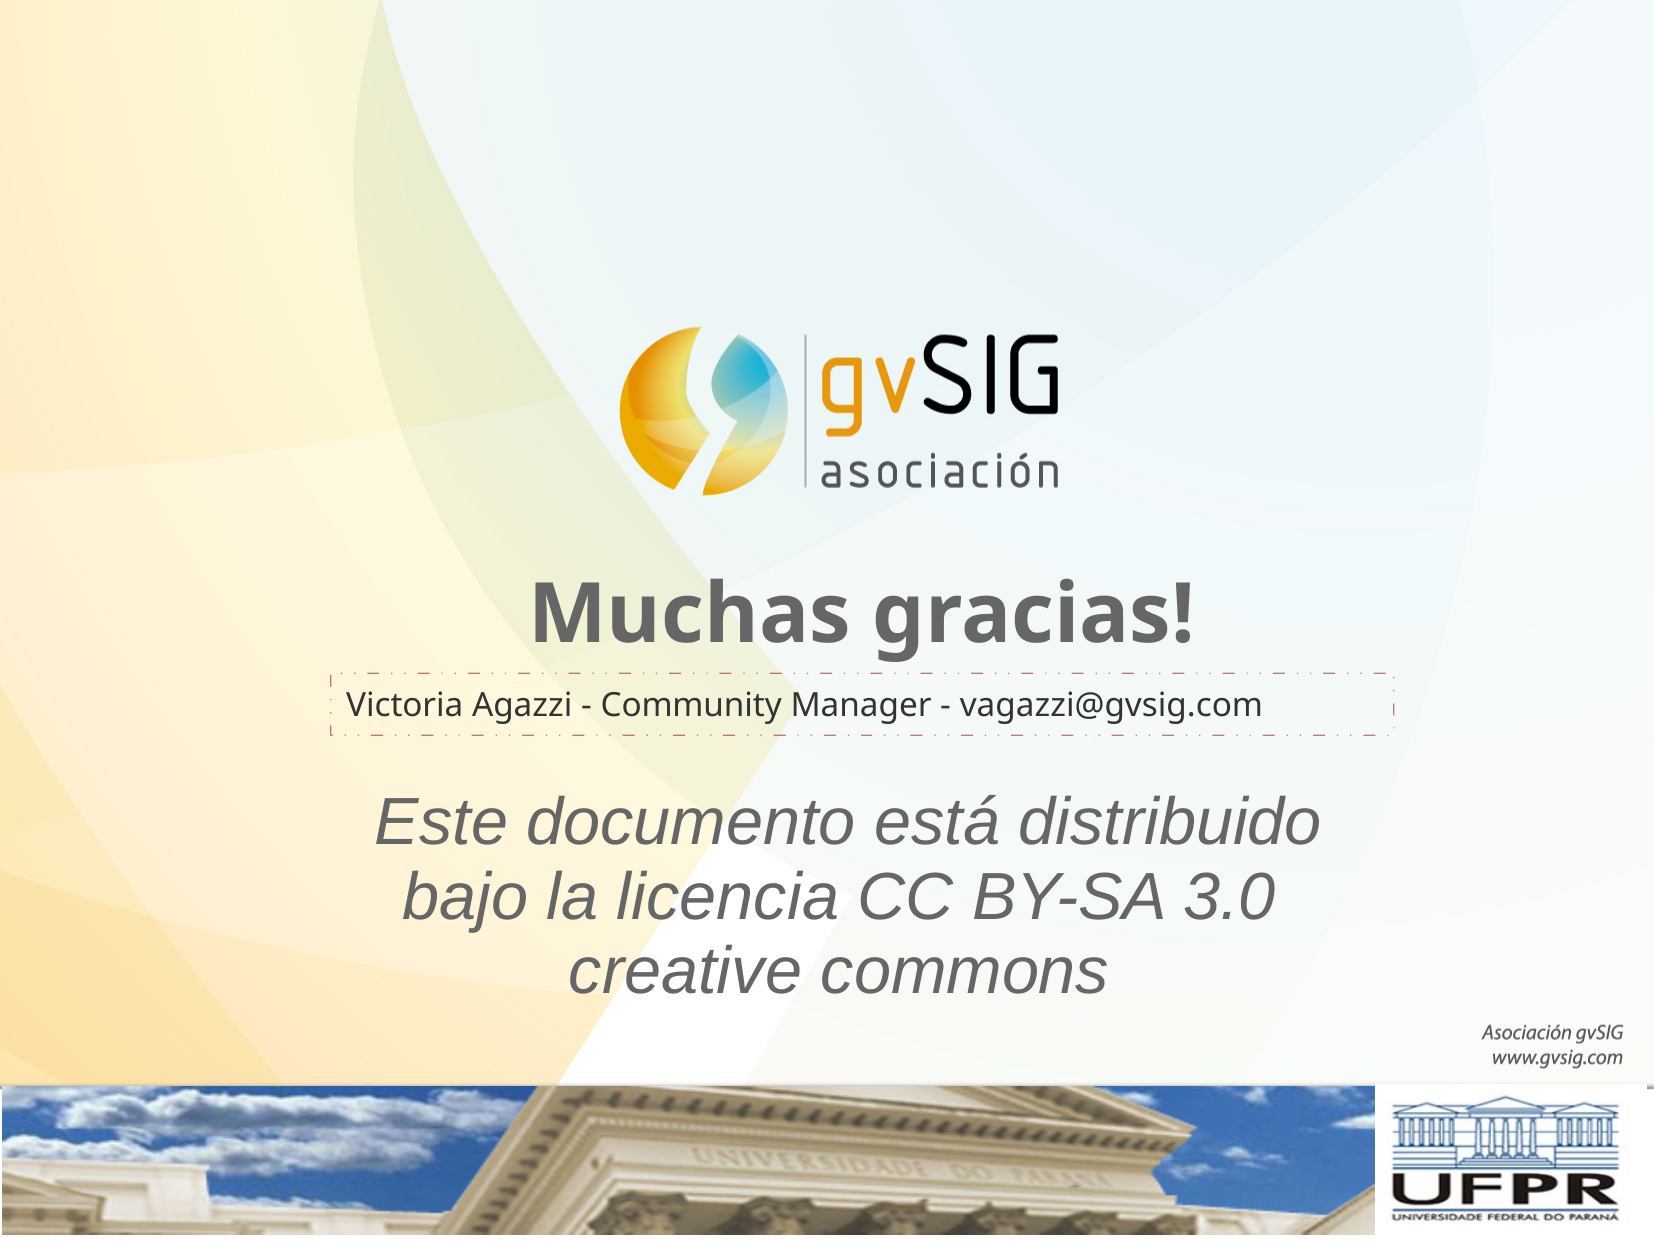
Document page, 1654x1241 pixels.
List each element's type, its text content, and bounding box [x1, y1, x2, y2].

text_box Este documento está distribuido bajo la licencia CC BY-SA 3.0 creative commons [324, 776, 1373, 1016]
picture [0, 0, 1654, 1241]
title Muchas gracias! [147, 561, 1577, 660]
text_box Victoria Agazzi - Community Manager - vagazzi@gvsig.com [330, 673, 1394, 736]
